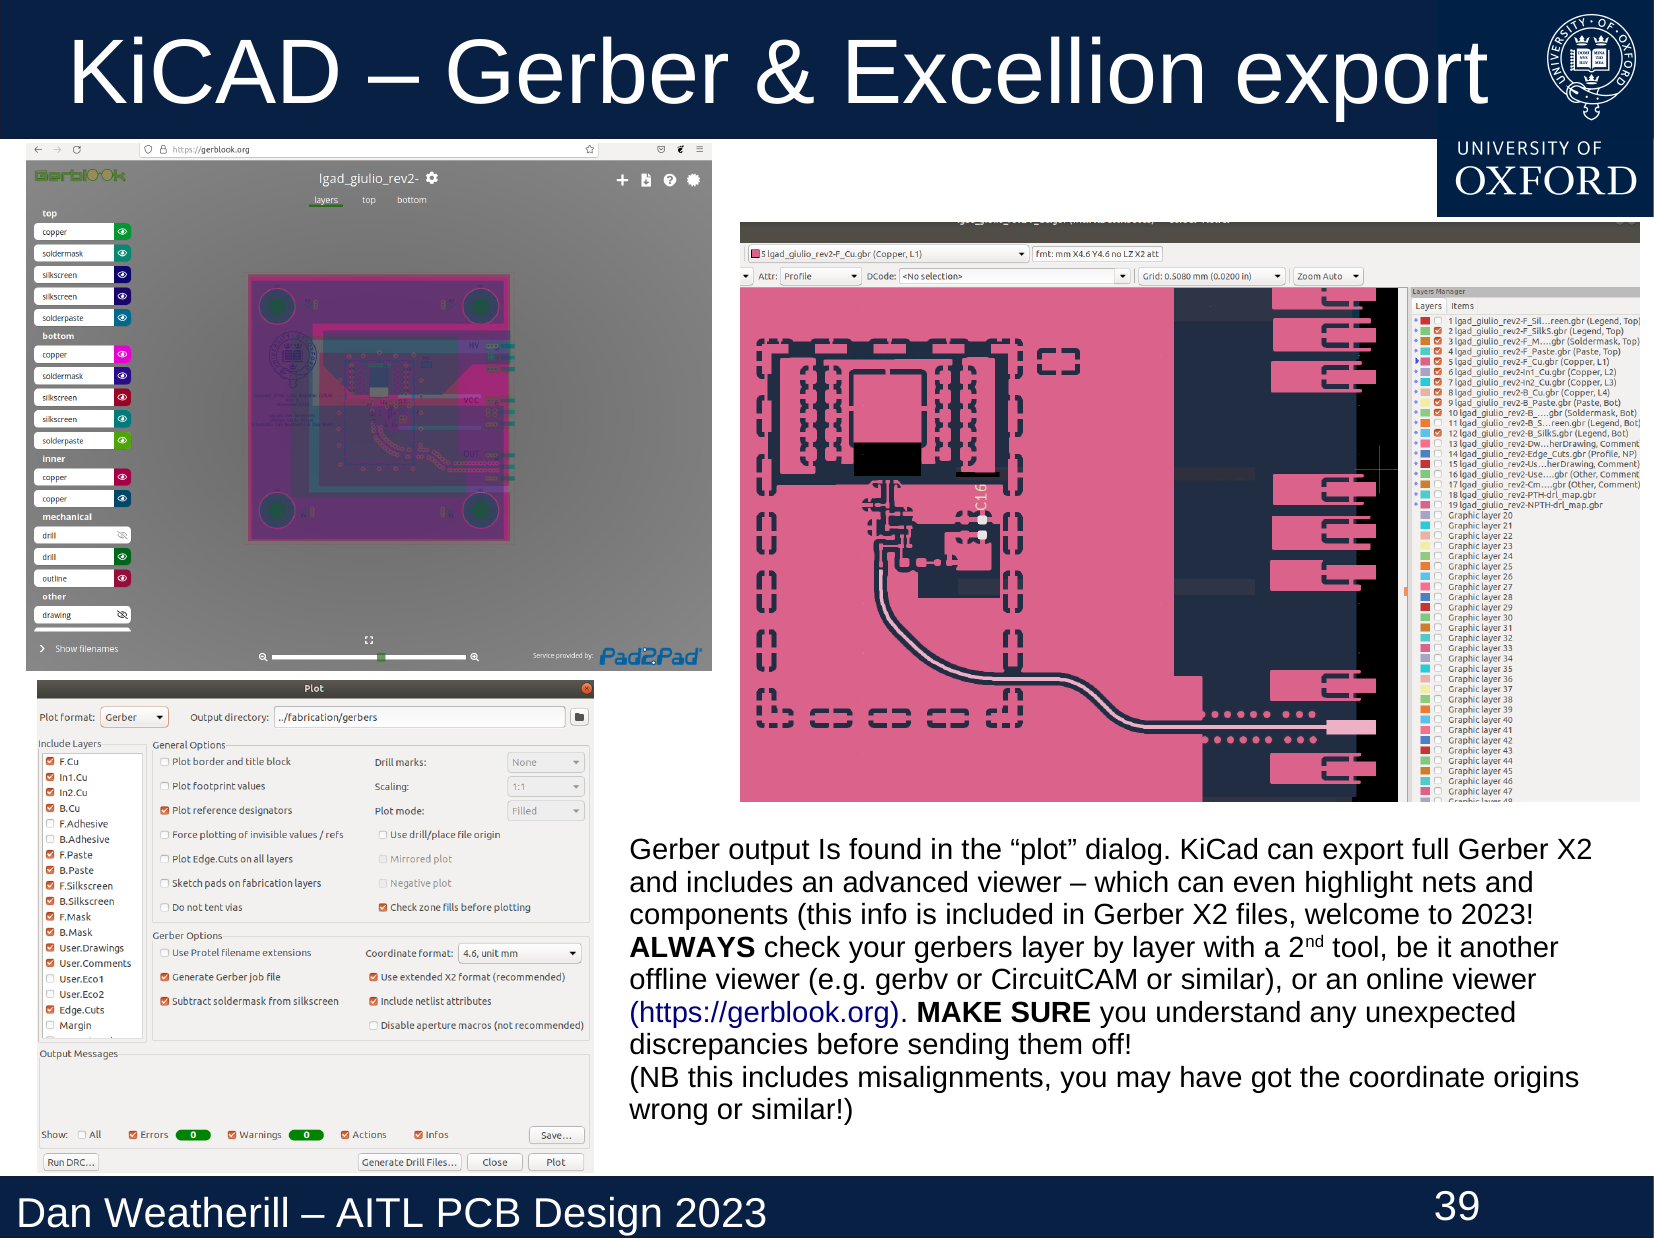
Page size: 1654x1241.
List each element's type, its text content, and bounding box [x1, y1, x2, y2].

title KiCAD – Gerber & Excellion export [35, 0, 1524, 177]
text_box Gerber output Is found in the “plot” dialog. KiCad can export full Gerber X2 and includes an advanced viewer – which can even highlight nets and components (this info is included in Gerber X2 files, welcome to 2023! ALWAYS check your gerbers layer by layer with a 2nd tool, be it another offline viewer (e.g. gerbv or CircuitCAM or similar), or an online viewer (https://gerblook.org). MAKE SURE you understand any unexpected discrepancies before sending them off! (NB this includes misalignments, you may have got the coordinate origins wrong or similar!) [614, 826, 1645, 1176]
picture [1437, 0, 1654, 217]
picture [26, 143, 712, 671]
picture [740, 222, 1640, 803]
picture [37, 680, 594, 1173]
